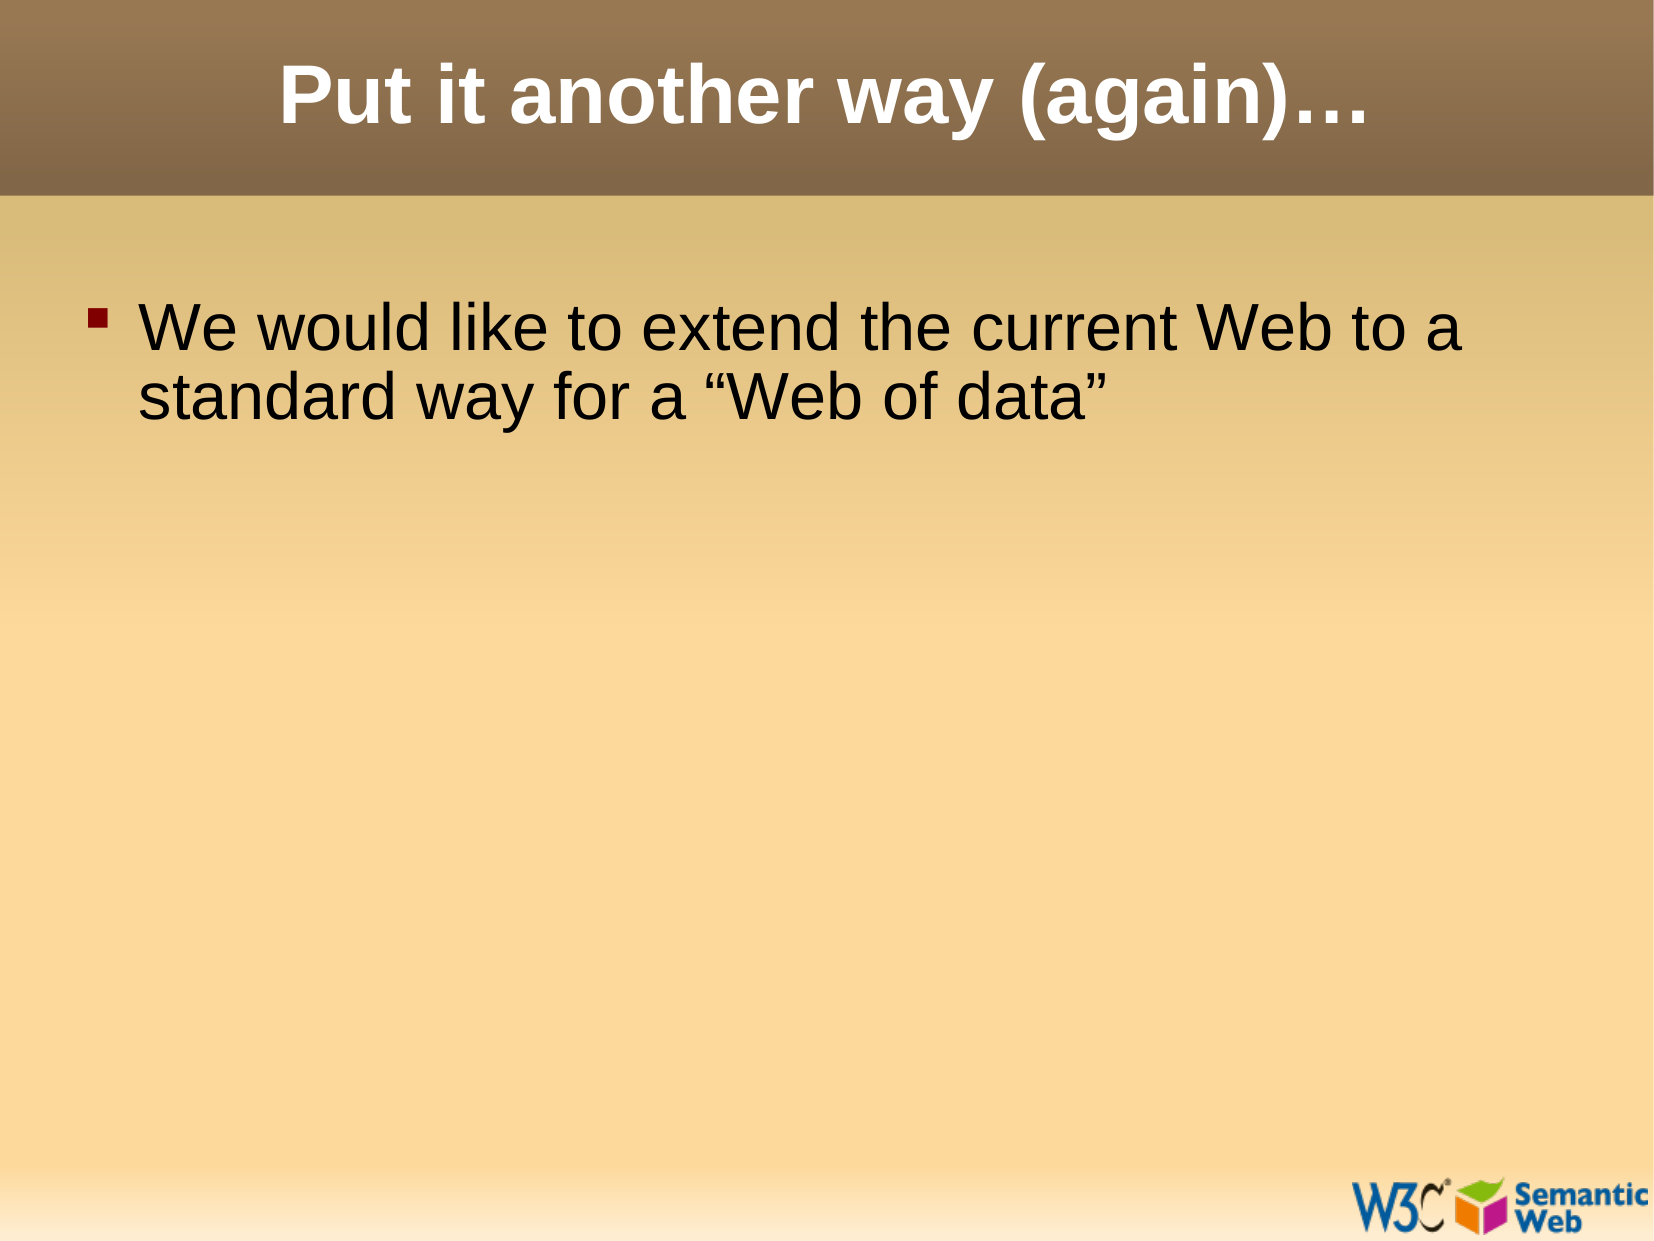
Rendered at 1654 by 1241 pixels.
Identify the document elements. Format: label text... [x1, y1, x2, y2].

list We would like to extend the current Web to a standard way for a “Web of data” [82, 290, 1571, 1109]
picture [0, 196, 1654, 1241]
title Put it another way (again)… [0, 0, 1654, 196]
